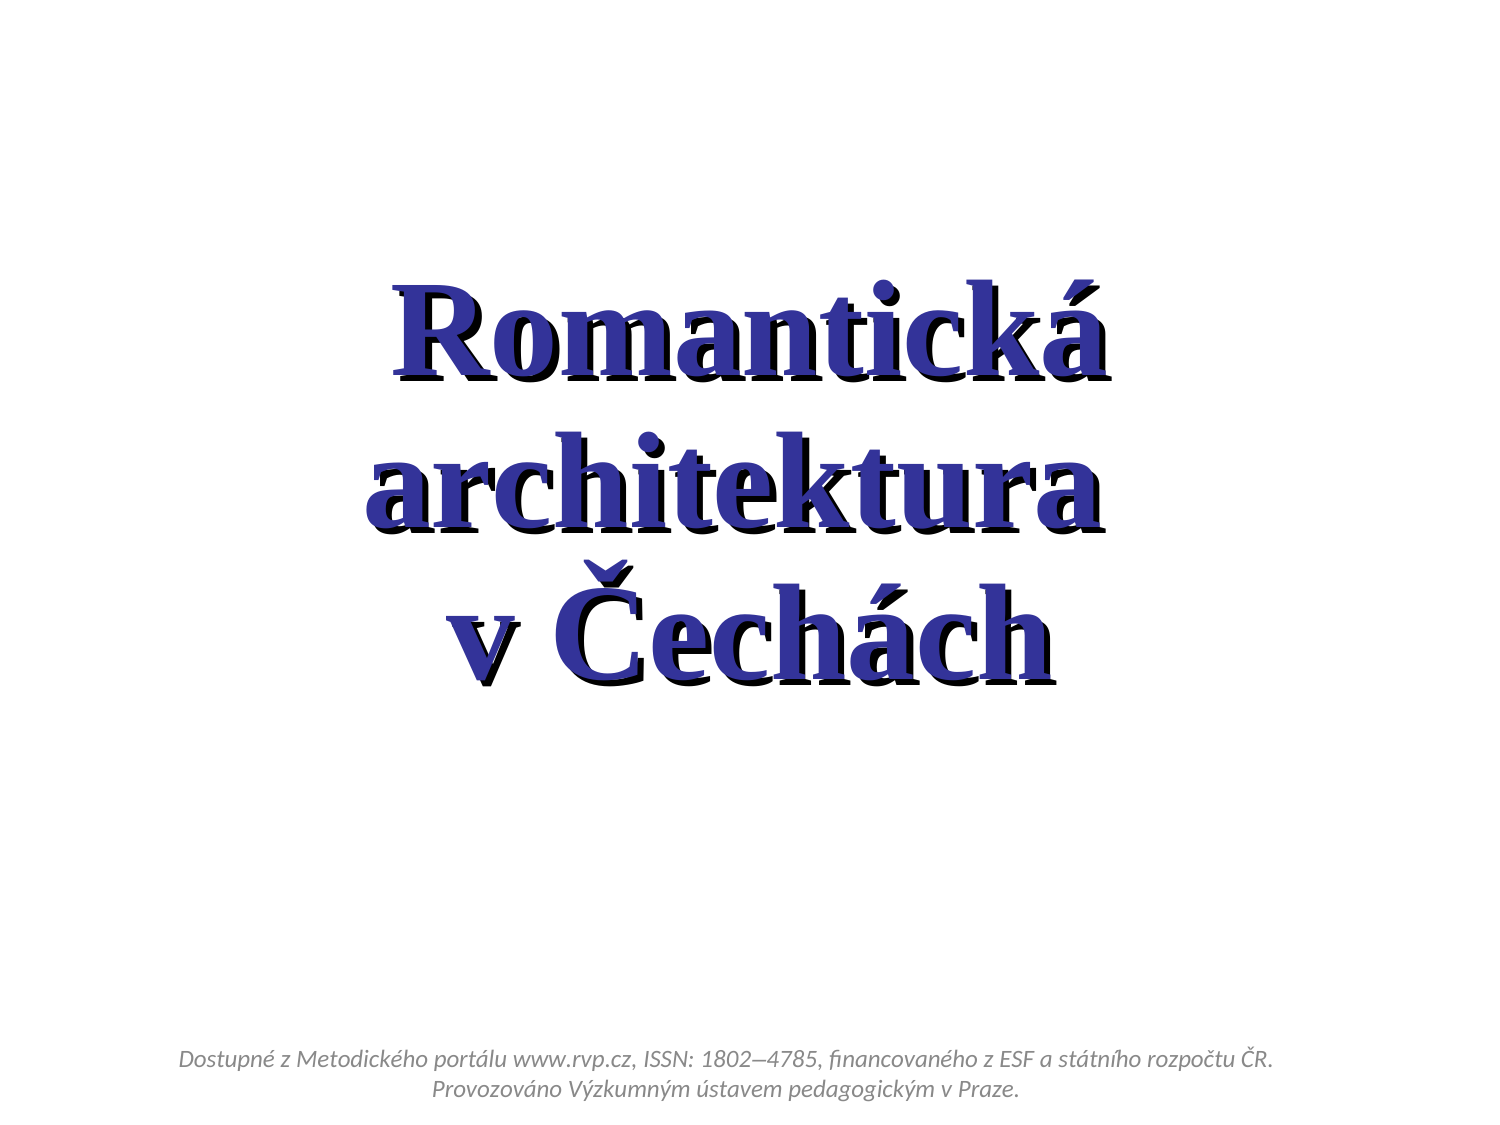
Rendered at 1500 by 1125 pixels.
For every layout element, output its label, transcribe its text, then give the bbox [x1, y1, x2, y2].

title Romantická architektura v Čechách [112, 0, 1388, 749]
text_box Dostupné z Metodického portálu www.rvp.cz, ISSN: 1802–4785, financovaného z ESF a státního rozpočtu ČR. Provozováno Výzkumným ústavem pedagogickým v Praze. [105, 1042, 1348, 1103]
